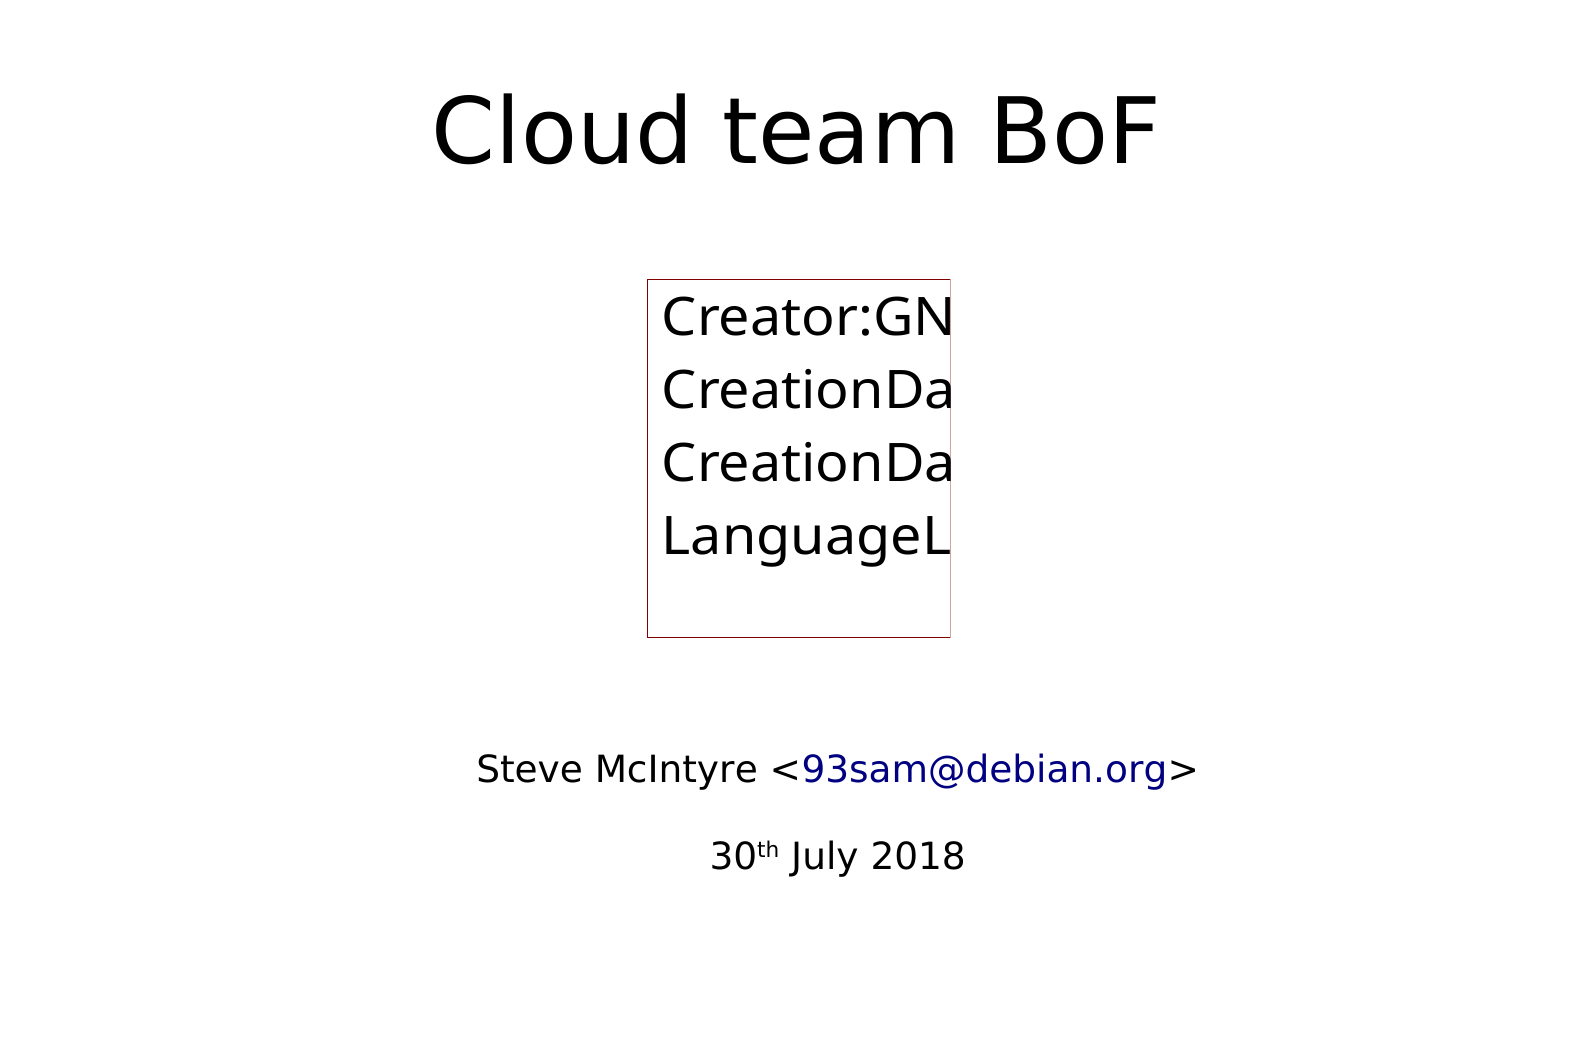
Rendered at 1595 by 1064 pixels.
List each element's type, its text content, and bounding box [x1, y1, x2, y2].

subtitle Steve McIntyre <93sam@debian.org> 30th July 2018 [102, 562, 1538, 1064]
picture [644, 275, 951, 638]
title Cloud team BoF [79, 24, 1515, 239]
